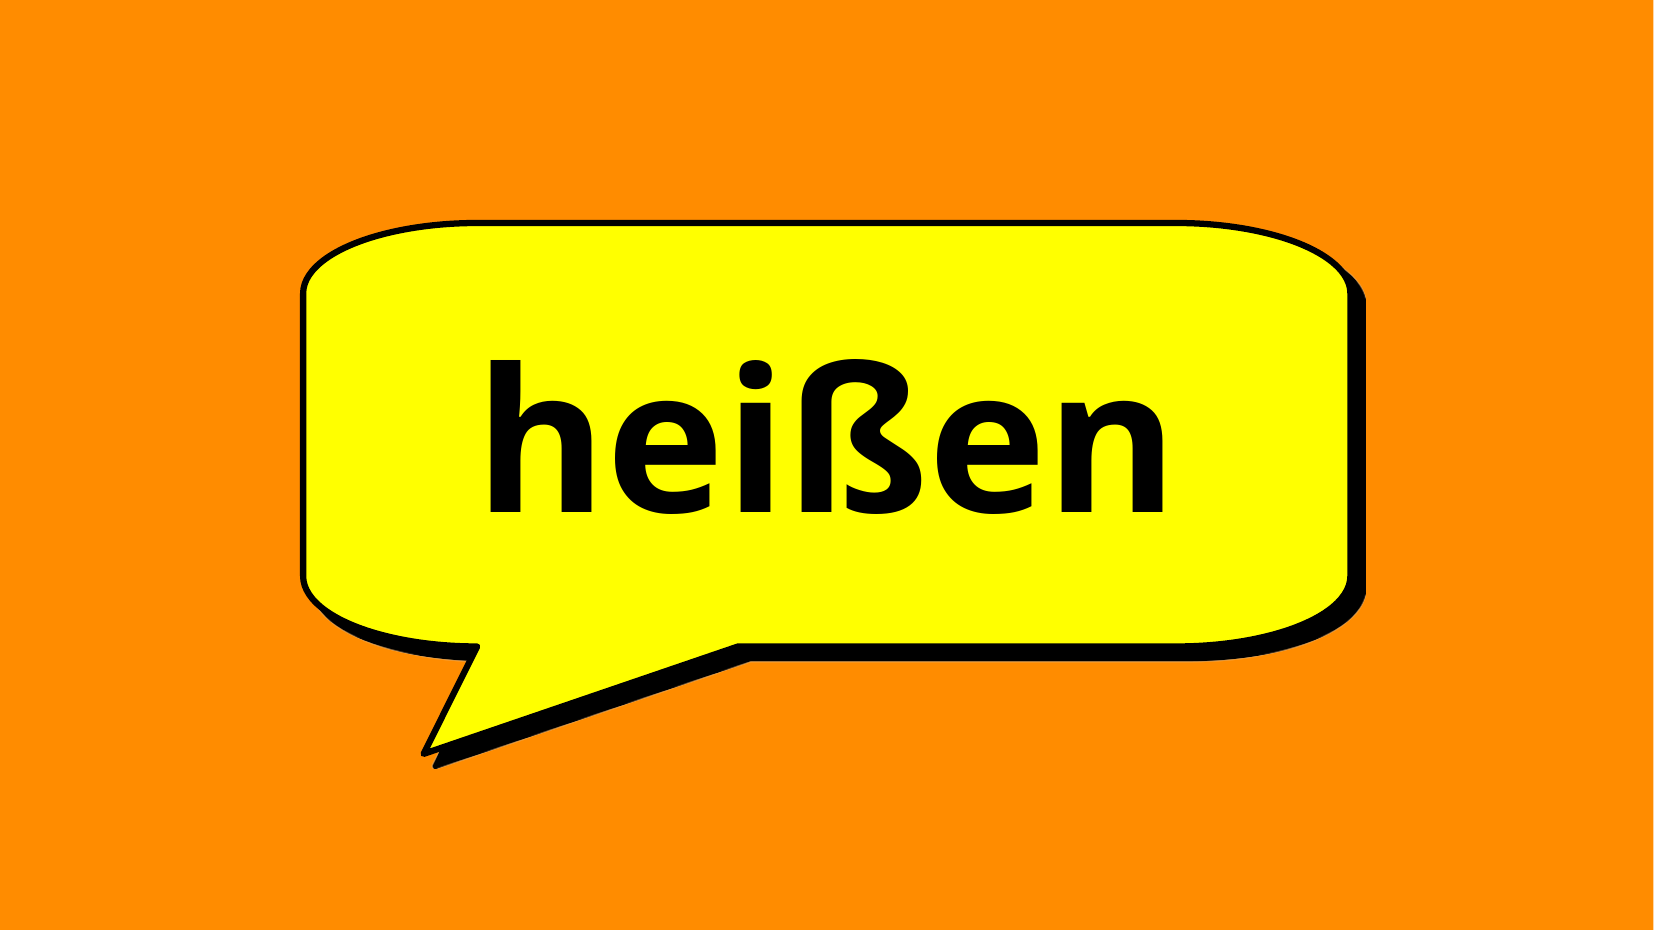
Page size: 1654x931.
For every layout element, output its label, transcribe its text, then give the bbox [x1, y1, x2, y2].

text_box heißen [303, 222, 1351, 754]
